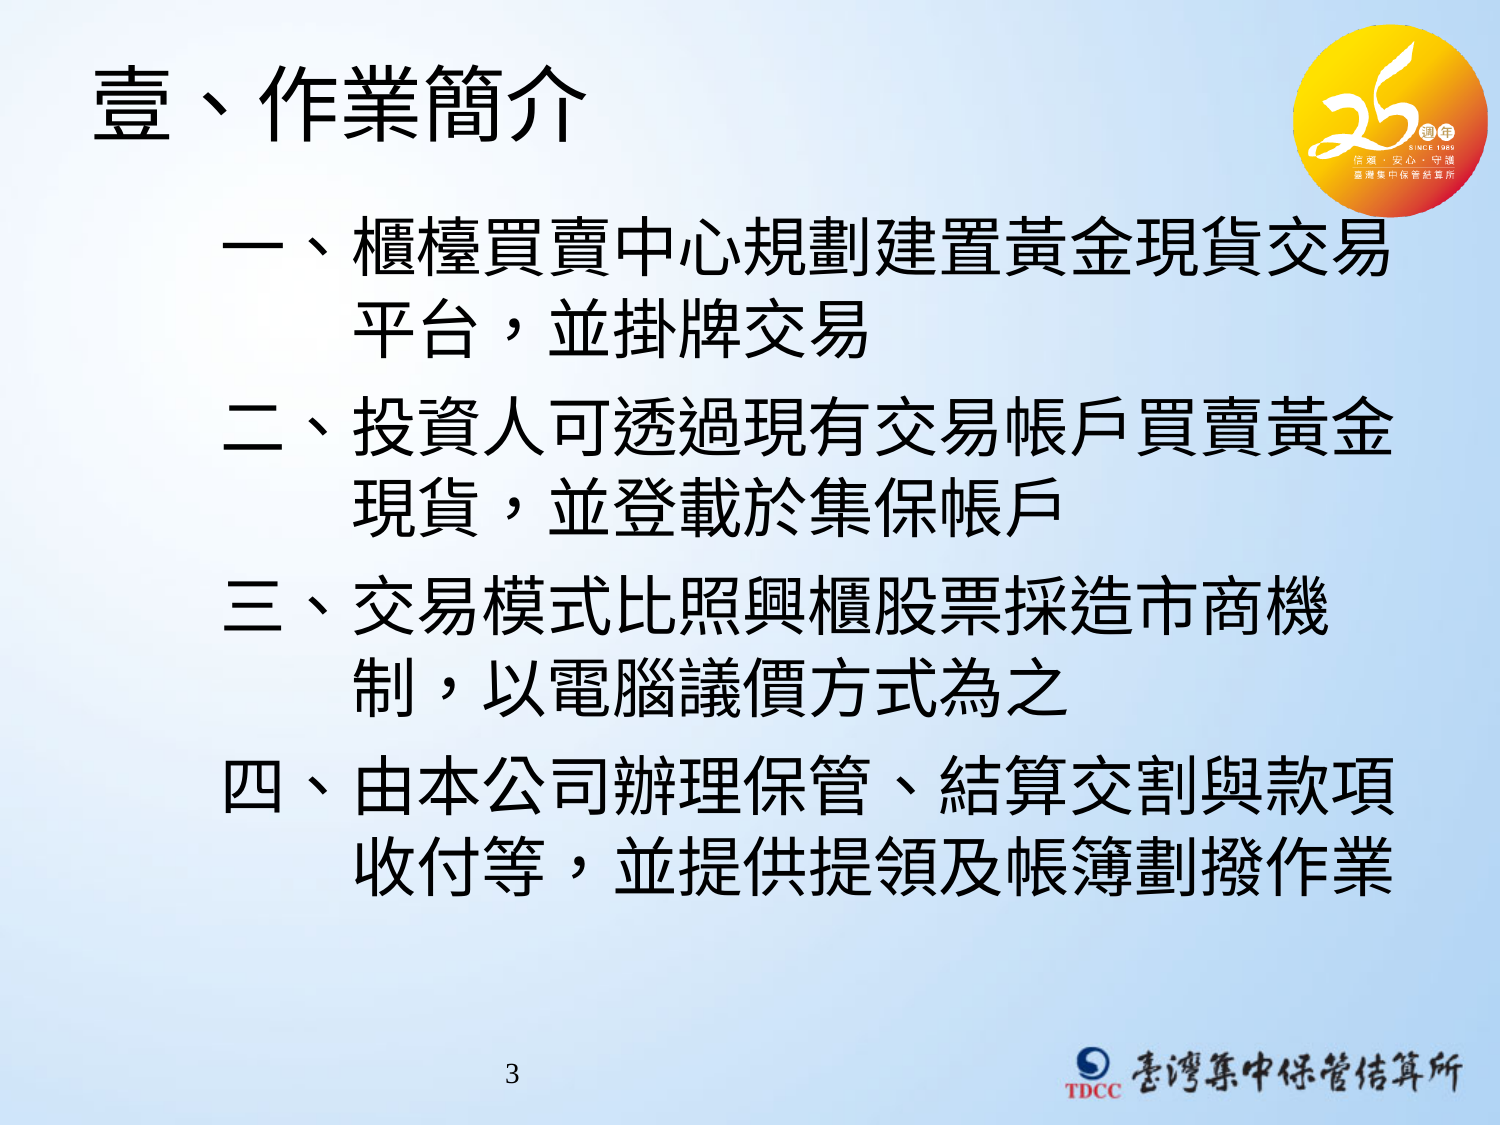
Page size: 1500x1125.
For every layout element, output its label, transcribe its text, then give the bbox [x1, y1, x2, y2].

title 壹、作業簡介 [75, 45, 1426, 173]
list 一、櫃檯買賣中心規劃建置黃金現貨交易平台，並掛牌交易 二、投資人可透過現有交易帳戶買賣黃金現貨，並登載於集保帳戶 三、交易模式比照興櫃股票採造市商機制，以電腦議價方式為之 四、由本公司辦理保管、結算交割與款項收付等，並提供提領及帳簿劃撥作業 [75, 195, 1426, 993]
text_box [490, 1046, 841, 1125]
